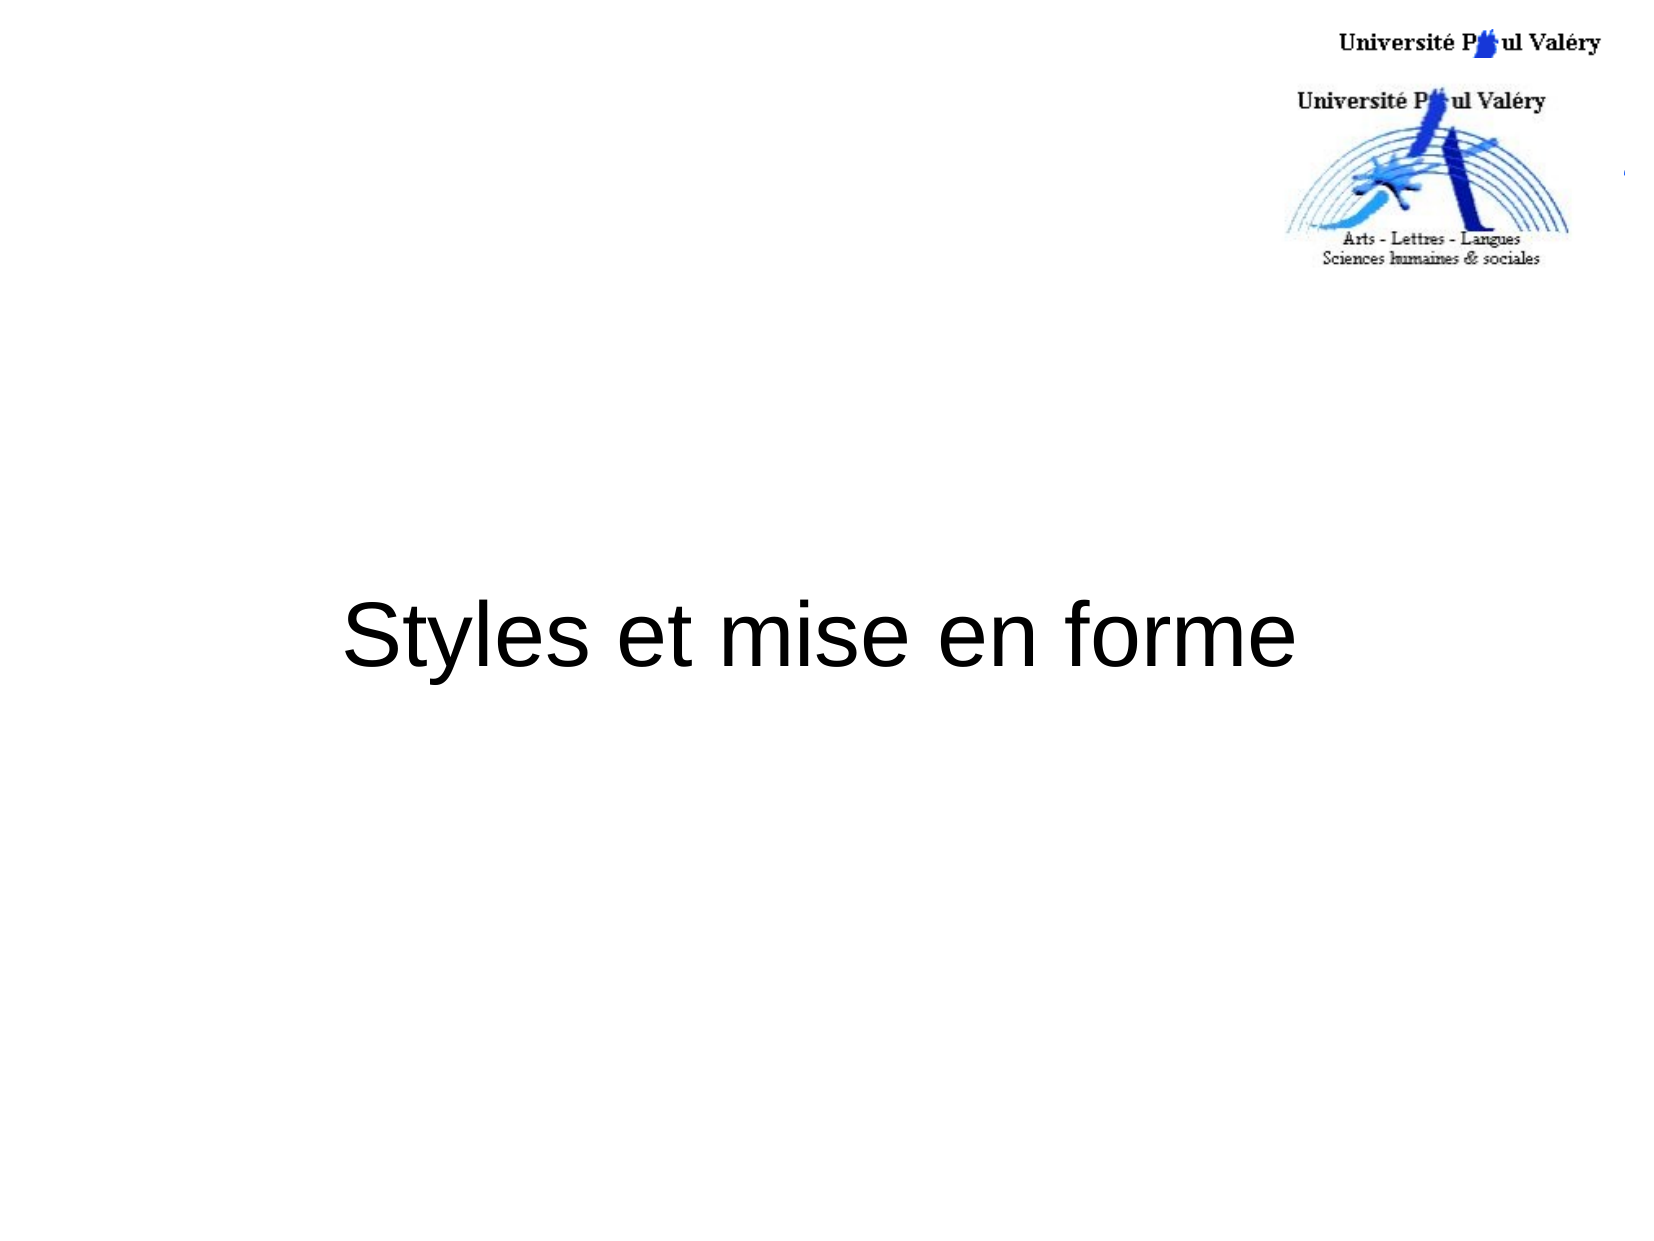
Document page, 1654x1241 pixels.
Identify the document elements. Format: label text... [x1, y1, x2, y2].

picture [1233, 29, 1625, 312]
title Styles et mise en forme [76, 529, 1565, 741]
